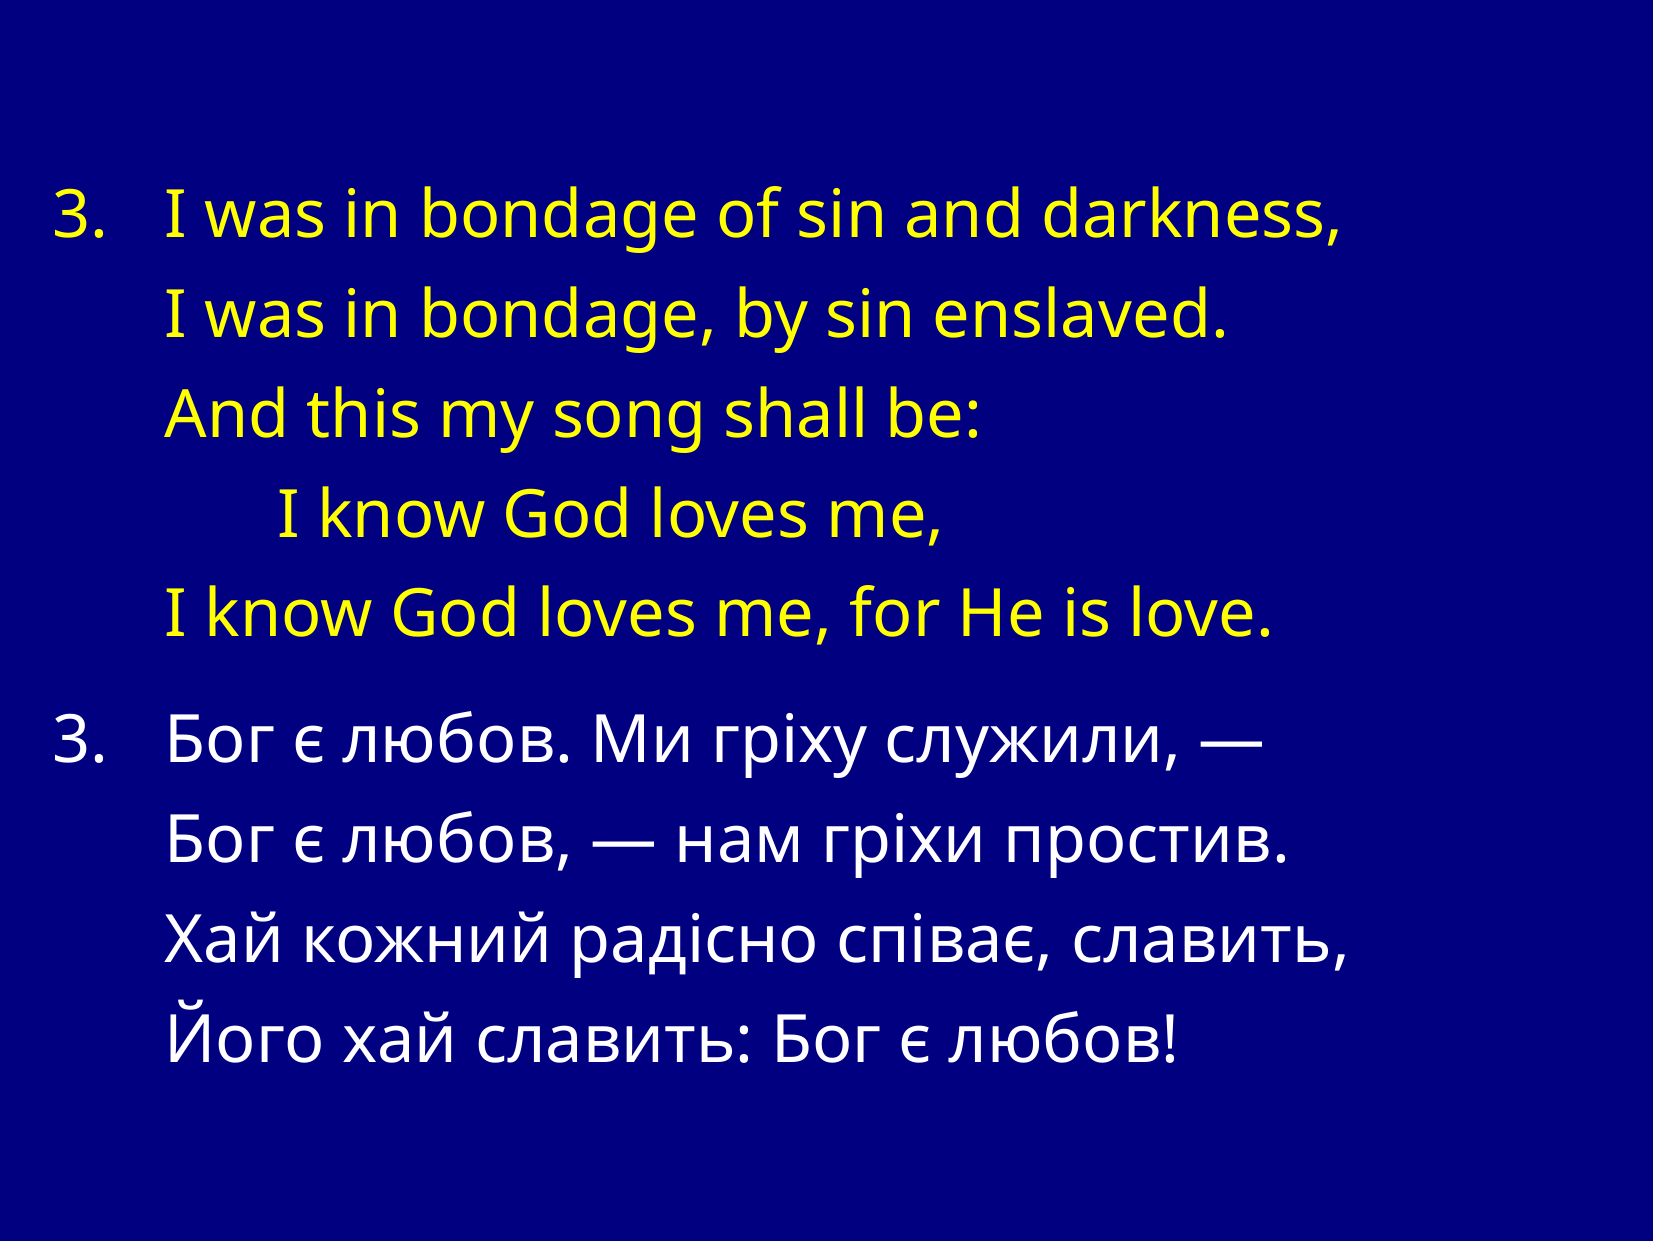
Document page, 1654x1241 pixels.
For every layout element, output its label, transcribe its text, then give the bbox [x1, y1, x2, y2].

text_box 3. Бог є любов. Ми гріху служили, ― Бог є любов, ― нам гріхи простив. Хай кожний радісно співає, славить, Його хай славить: Бог є любов! [37, 675, 1576, 1163]
text_box 3. I was in bondage of sin and darkness, I was in bondage, by sin enslaved. And this my song shall be: I know God loves me, I know God loves me, for He is love. [37, 150, 1576, 638]
